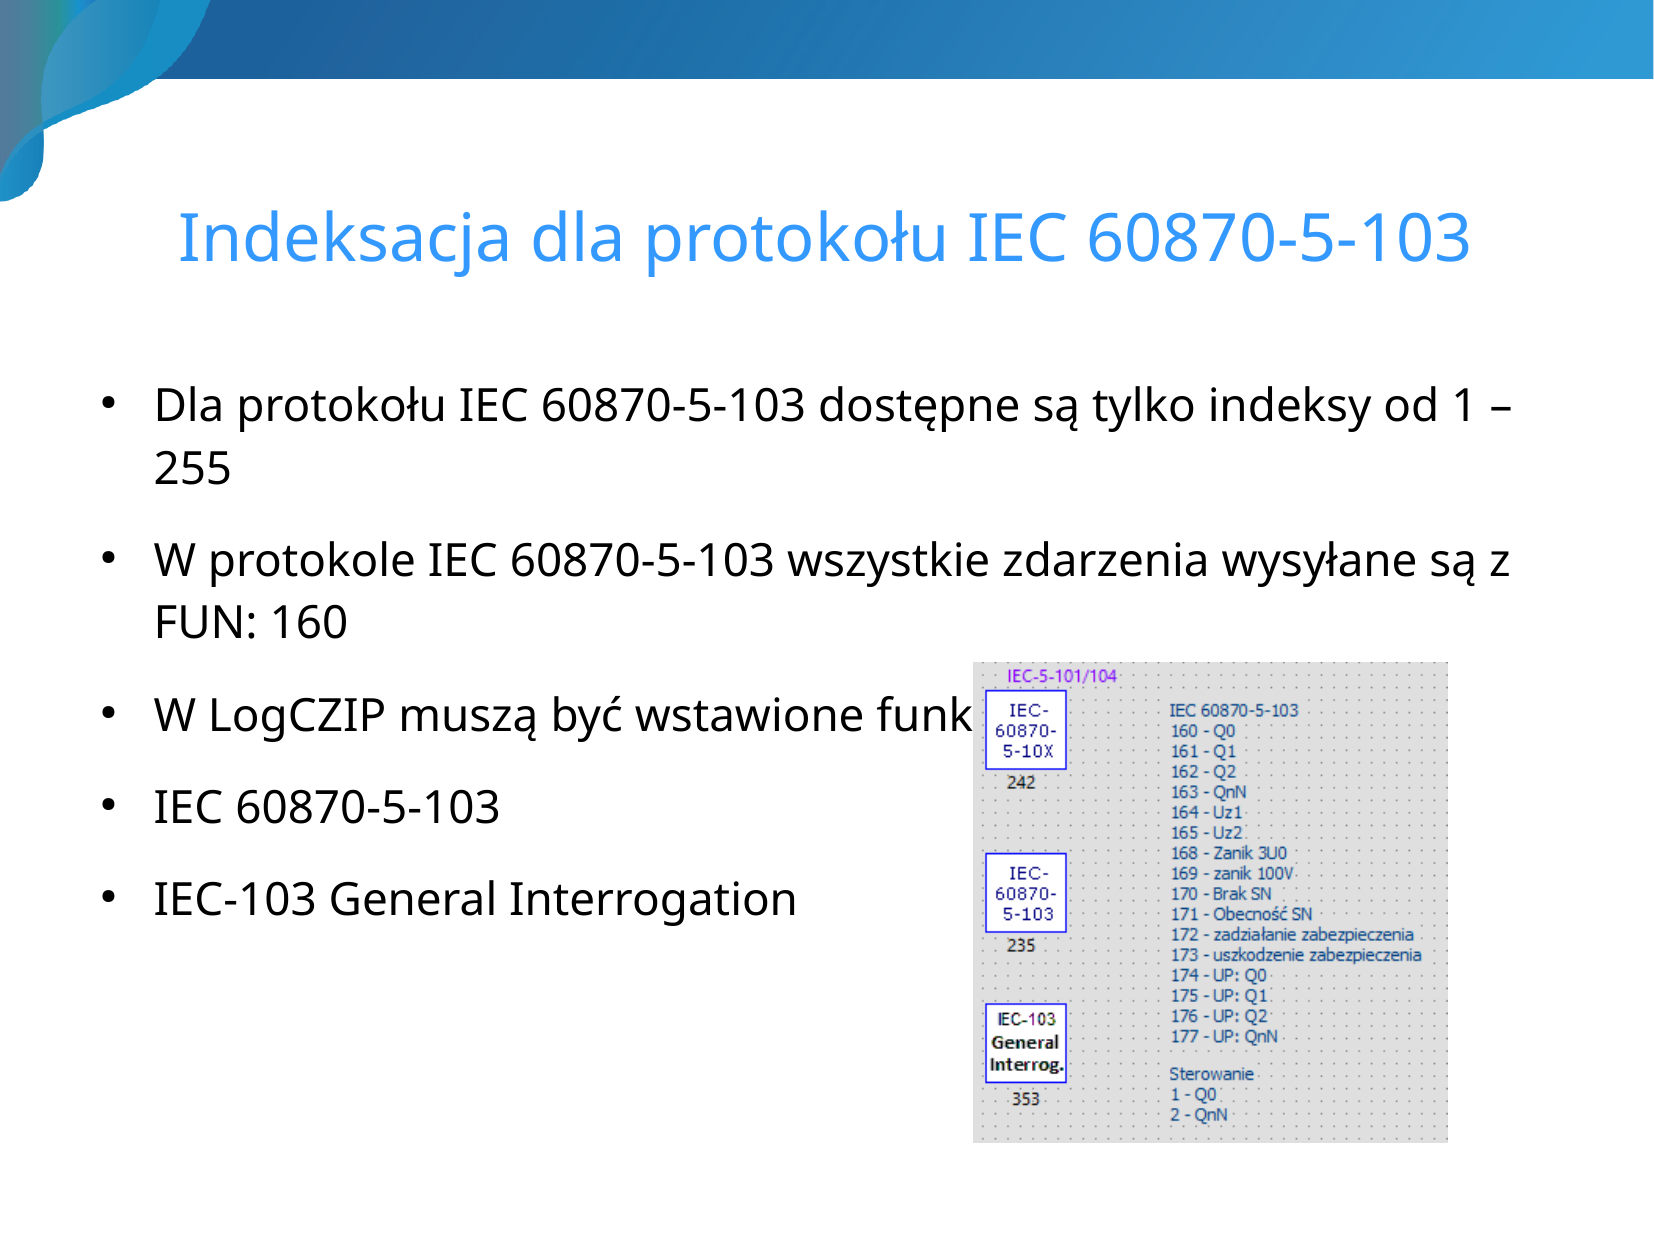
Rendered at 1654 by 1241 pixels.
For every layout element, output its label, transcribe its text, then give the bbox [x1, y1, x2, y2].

picture [0, 0, 1654, 1241]
list Dla protokołu IEC 60870-5-103 dostępne są tylko indeksy od 1 – 255 W protokole IEC 60870-5-103 wszystkie zdarzenia wysyłane są z FUN: 160 W LogCZIP muszą być wstawione funktory: IEC 60870-5-103 IEC-103 General Interrogation [82, 372, 1571, 1093]
title Indeksacja dla protokołu IEC 60870-5-103 [82, 132, 1571, 340]
